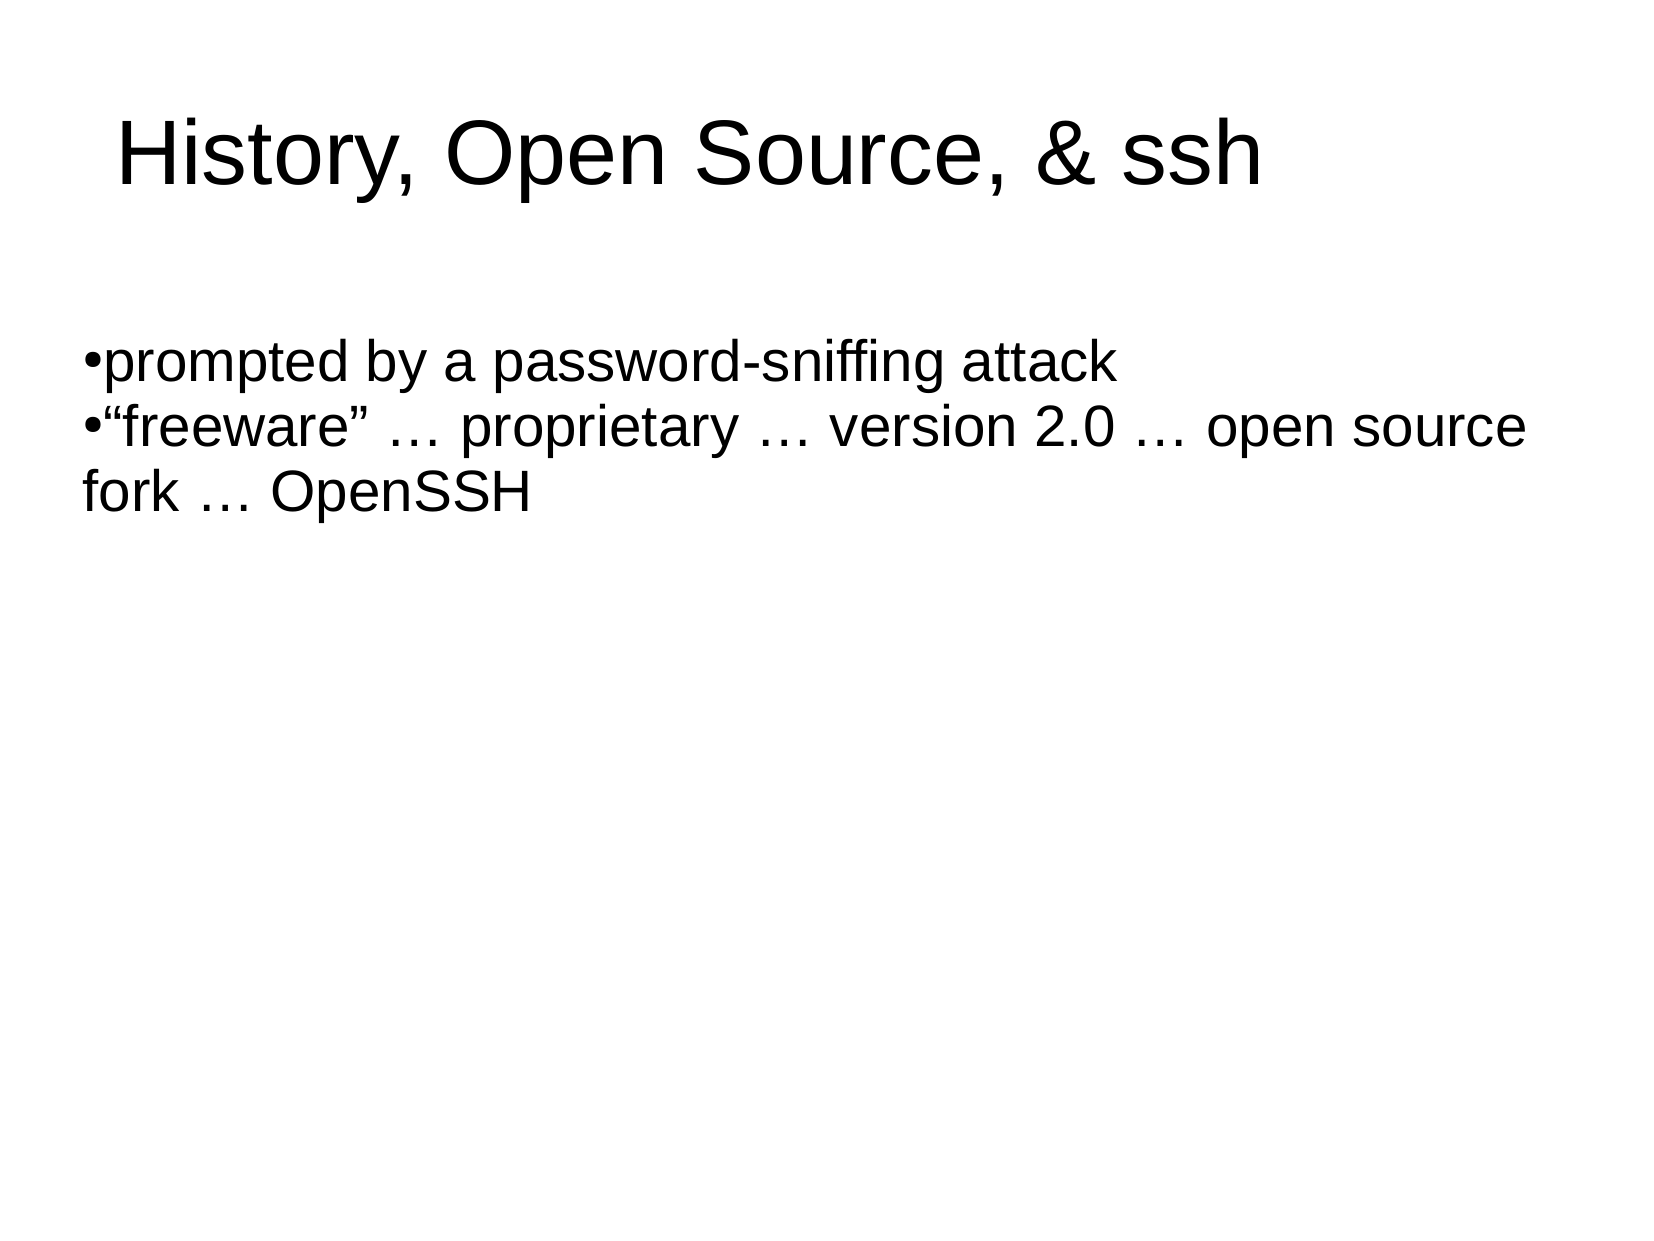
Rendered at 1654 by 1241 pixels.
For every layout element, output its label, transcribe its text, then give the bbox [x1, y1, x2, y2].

title History, Open Source, & ssh [82, 49, 1571, 257]
subtitle prompted by a password-sniffing attack “freeware” … proprietary … version 2.0 … open source fork … OpenSSH [82, 290, 1571, 563]
